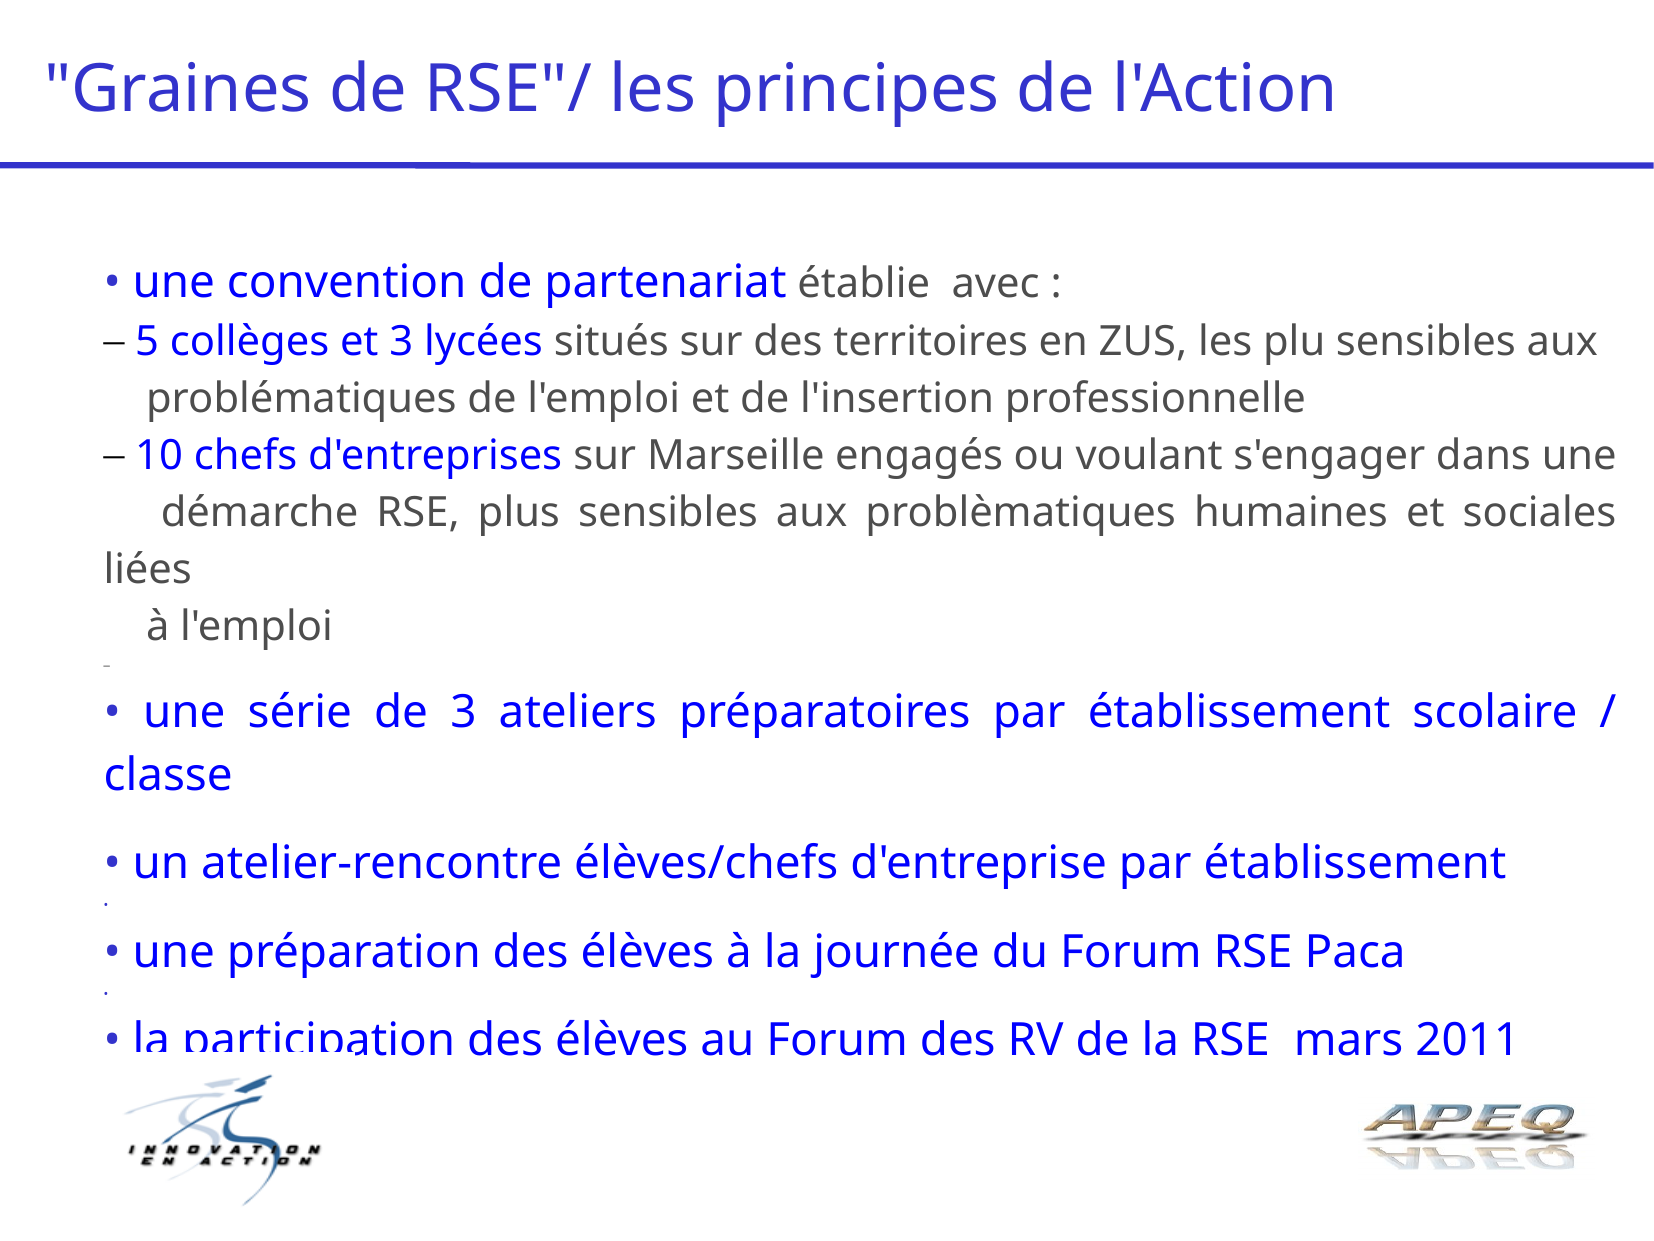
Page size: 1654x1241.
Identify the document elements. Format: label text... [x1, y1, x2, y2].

picture [1336, 1074, 1597, 1181]
picture [82, 1033, 372, 1241]
text_box "Graines de RSE"/ les principes de l'Action [29, 23, 1654, 148]
text_box une convention de partenariat établie avec : 5 collèges et 3 lycées situés sur des territoires en ZUS, les plu sensibles aux problématiques de l'emploi et de l'insertion professionnelle 10 chefs d'entreprises sur Marseille engagés ou voulant s'engager dans une démarche RSE, plus sensibles aux problèmatiques humaines et sociales liées à l'emploi une série de 3 ateliers préparatoires par établissement scolaire / classe un atelier-rencontre élèves/chefs d'entreprise par établissement une préparation des élèves à la journée du Forum RSE Paca la participation des élèves au Forum des RV de la RSE mars 2011 [88, 179, 1654, 1034]
